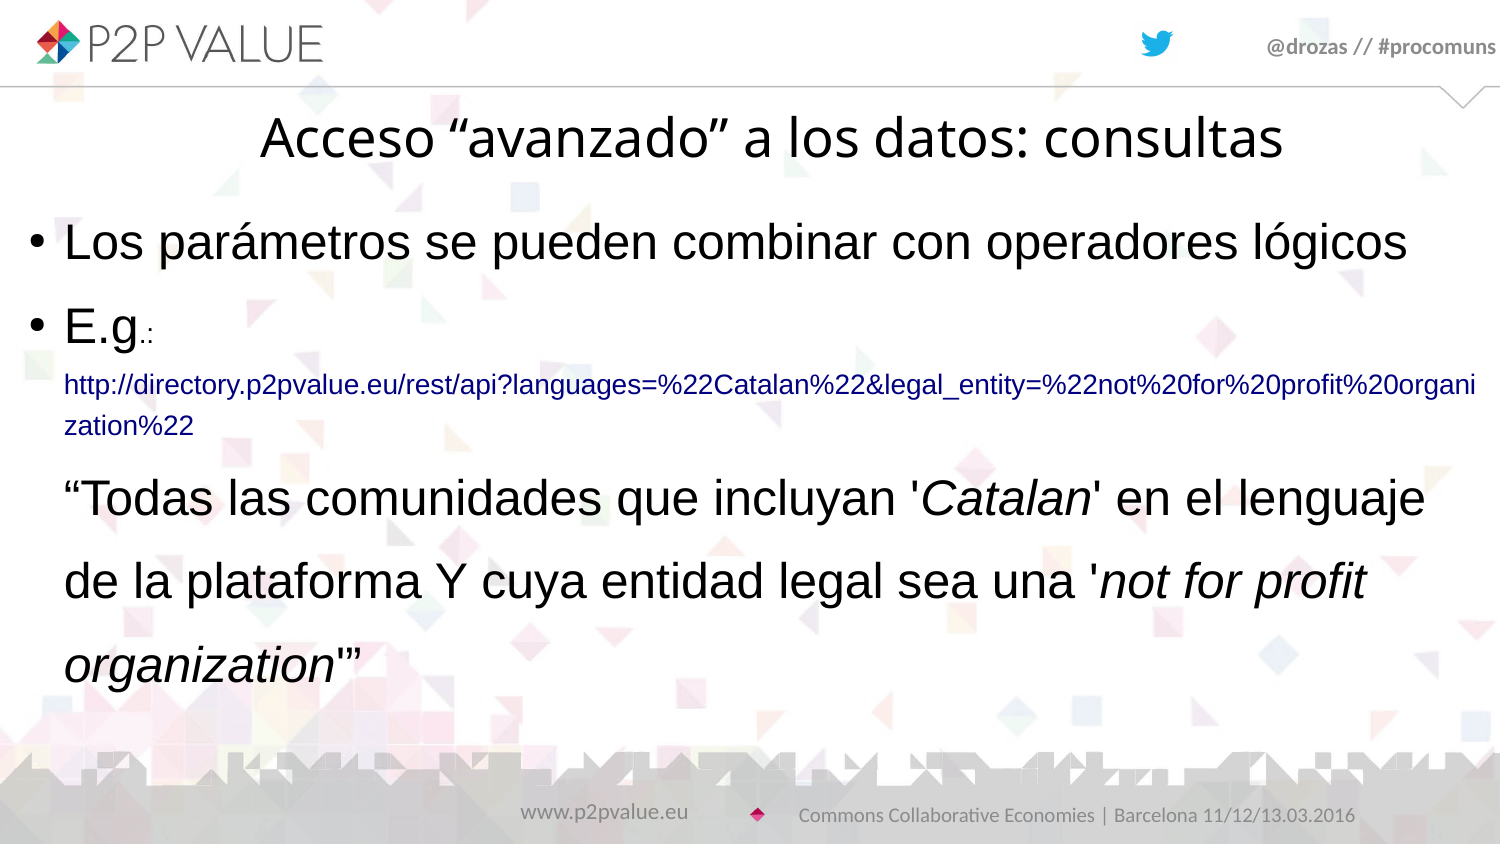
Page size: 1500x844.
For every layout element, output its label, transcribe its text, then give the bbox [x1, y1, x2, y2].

subtitle Los parámetros se pueden combinar con operadores lógicos E.g.: http://directory.p2pvalue.eu/rest/api?languages=%22Catalan%22&legal_entity=%22not%20for%20profit%20organization%22“Todas las comunidades que incluyan 'Catalan' en el lenguaje de la plataforma Y cuya entidad legal sea una 'not for profit organization'” [15, 180, 1496, 736]
picture [0, 0, 1500, 844]
text_box Commons Collaborative Economies | Barcelona 11/12/13.03.2016 [785, 791, 1500, 837]
title Acceso “avanzado” a los datos: consultas [105, 92, 1441, 180]
text_box www.p2pvalue.eu [514, 790, 733, 830]
text_box @drozas // #procomuns [1169, 15, 1500, 76]
